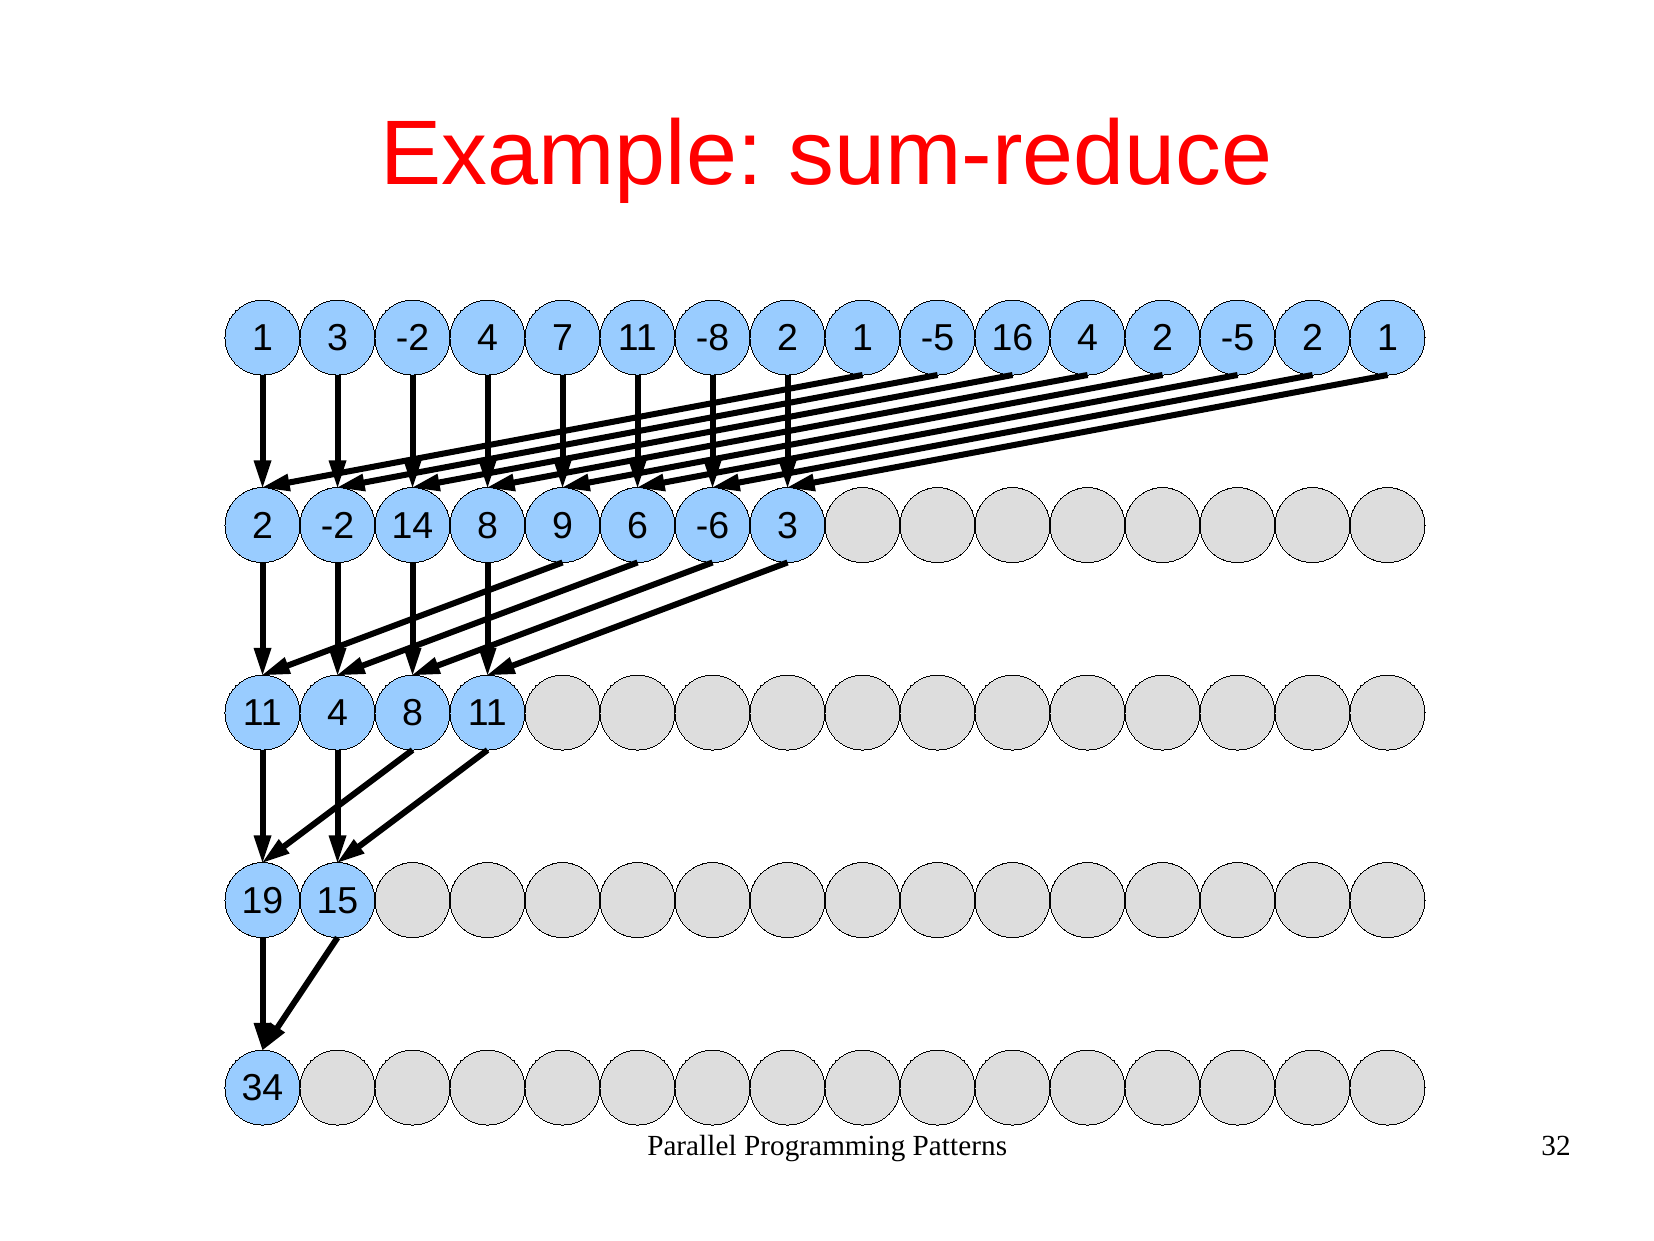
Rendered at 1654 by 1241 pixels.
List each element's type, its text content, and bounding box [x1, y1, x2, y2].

text_box 3 [300, 300, 376, 375]
text_box [825, 487, 1426, 563]
text_box 2 [224, 487, 301, 563]
text_box 4 [1050, 300, 1126, 376]
text_box 1 [825, 300, 901, 376]
text_box -6 [675, 487, 751, 563]
text_box [525, 675, 1426, 751]
text_box 1 [224, 300, 301, 375]
text_box 3 [750, 487, 826, 563]
text_box 14 [375, 487, 451, 563]
text_box 2 [750, 300, 826, 375]
text_box 4 [450, 300, 526, 375]
text_box 19 [224, 862, 301, 938]
text_box 11 [224, 675, 301, 750]
text_box 8 [450, 487, 526, 563]
title Example: sum-reduce [82, 49, 1571, 257]
text_box 34 [224, 1050, 301, 1126]
text_box 6 [600, 487, 676, 563]
text_box [375, 862, 1426, 938]
text_box -2 [300, 487, 376, 563]
text_box 15 [300, 862, 376, 938]
text_box 11 [450, 675, 526, 750]
text_box 1 [1350, 300, 1426, 376]
text_box [300, 1050, 1426, 1126]
text_box 16 [975, 300, 1051, 376]
text_box 4 [300, 675, 376, 750]
text_box 2 [1275, 300, 1351, 376]
text_box -5 [900, 300, 976, 376]
text_box 9 [525, 487, 601, 563]
text_box -2 [375, 300, 451, 375]
text_box 11 [600, 300, 676, 375]
text_box 2 [1125, 300, 1201, 376]
text_box 7 [525, 300, 601, 375]
text_box -5 [1200, 300, 1276, 376]
text_box 8 [375, 675, 451, 750]
text_box -8 [675, 300, 751, 375]
